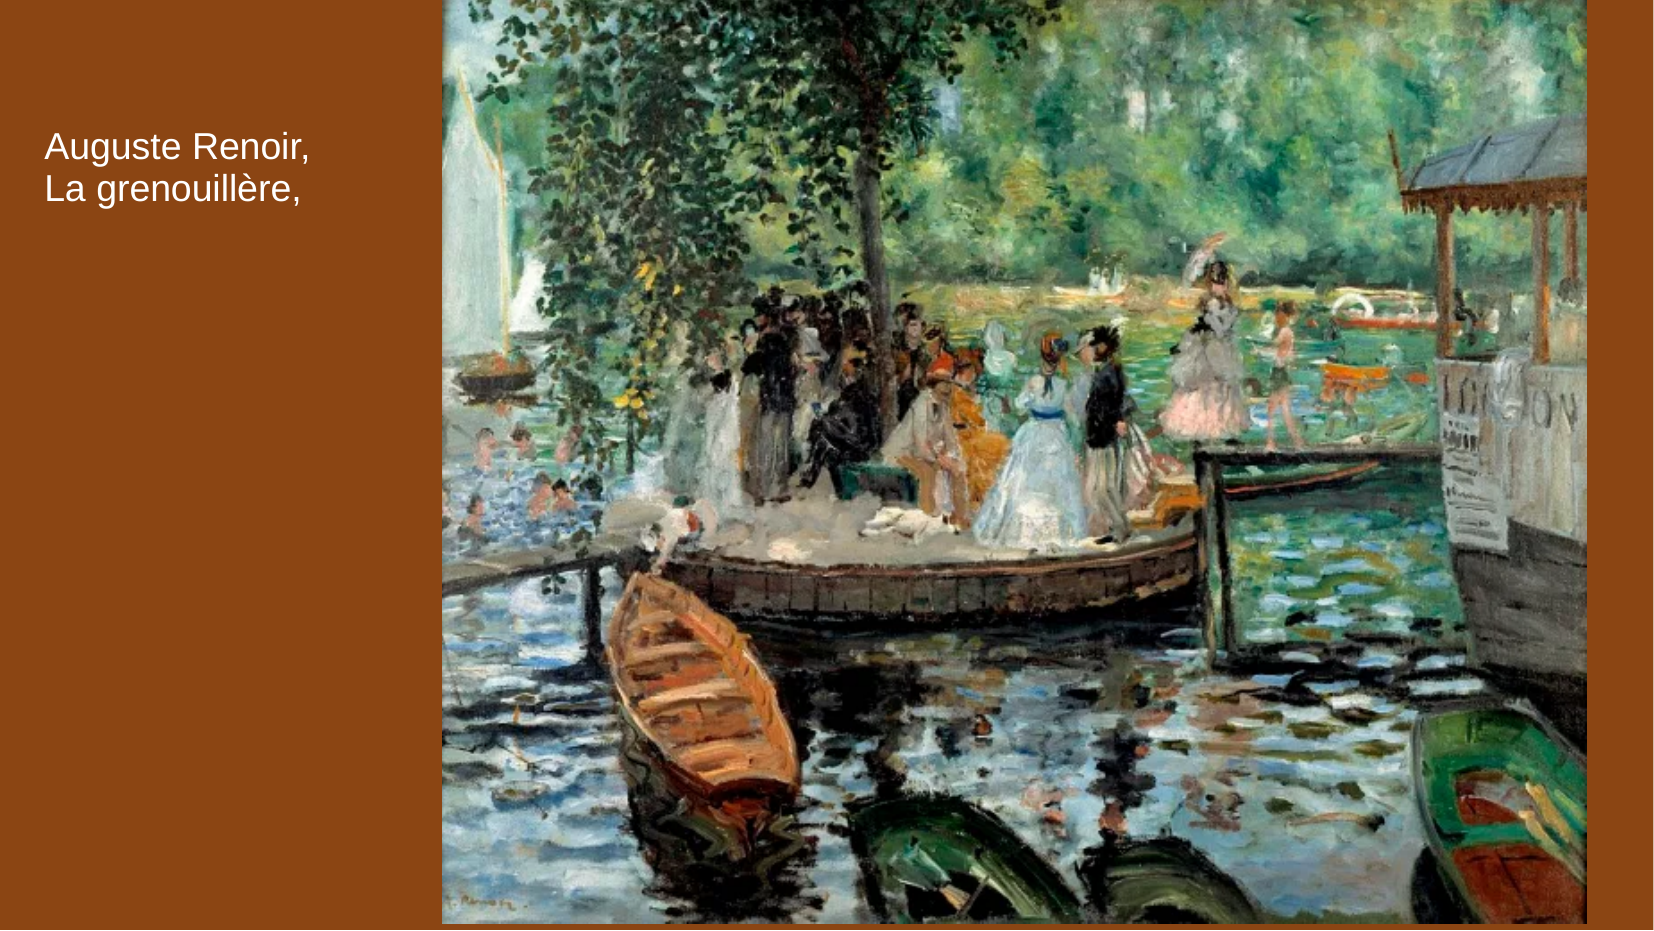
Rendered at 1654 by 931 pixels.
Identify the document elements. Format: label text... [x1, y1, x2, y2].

text_box Auguste Renoir, La grenouillère, [29, 118, 384, 237]
picture [442, 0, 1587, 924]
